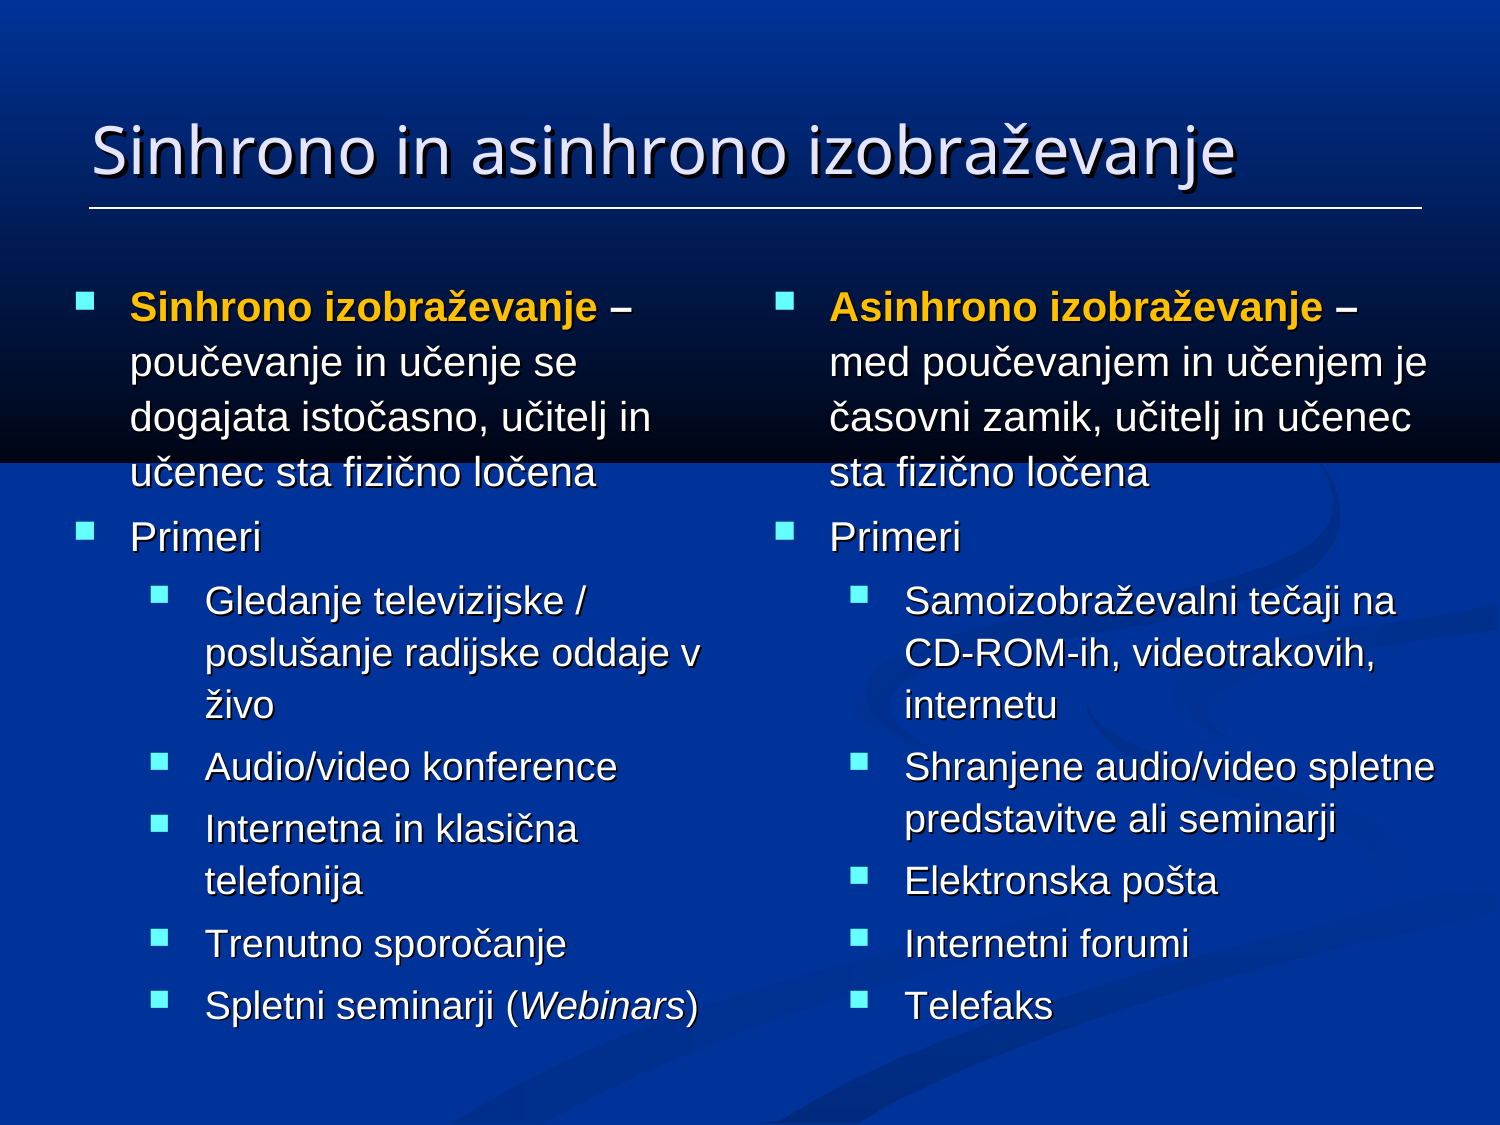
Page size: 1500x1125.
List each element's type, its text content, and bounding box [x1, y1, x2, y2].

text_box Sinhrono in asinhrono izobraževanje [76, 54, 1412, 242]
text_box Asinhrono izobraževanje – med poučevanjem in učenjem je časovni zamik, učitelj in učenec sta fizično ločena Primeri Samoizobraževalni tečaji na CD-ROM-ih, videotrakovih, internetu Shranjene audio/video spletne predstavitve ali seminarji Elektronska pošta Internetni forumi Telefaks [758, 267, 1454, 1071]
text_box Sinhrono izobraževanje – poučevanje in učenje se dogajata istočasno, učitelj in učenec sta fizično ločena Primeri Gledanje televizijske / poslušanje radijske oddaje v živo Audio/video konference Internetna in klasična telefonija Trenutno sporočanje Spletni seminarji (Webinars) [58, 267, 746, 1071]
